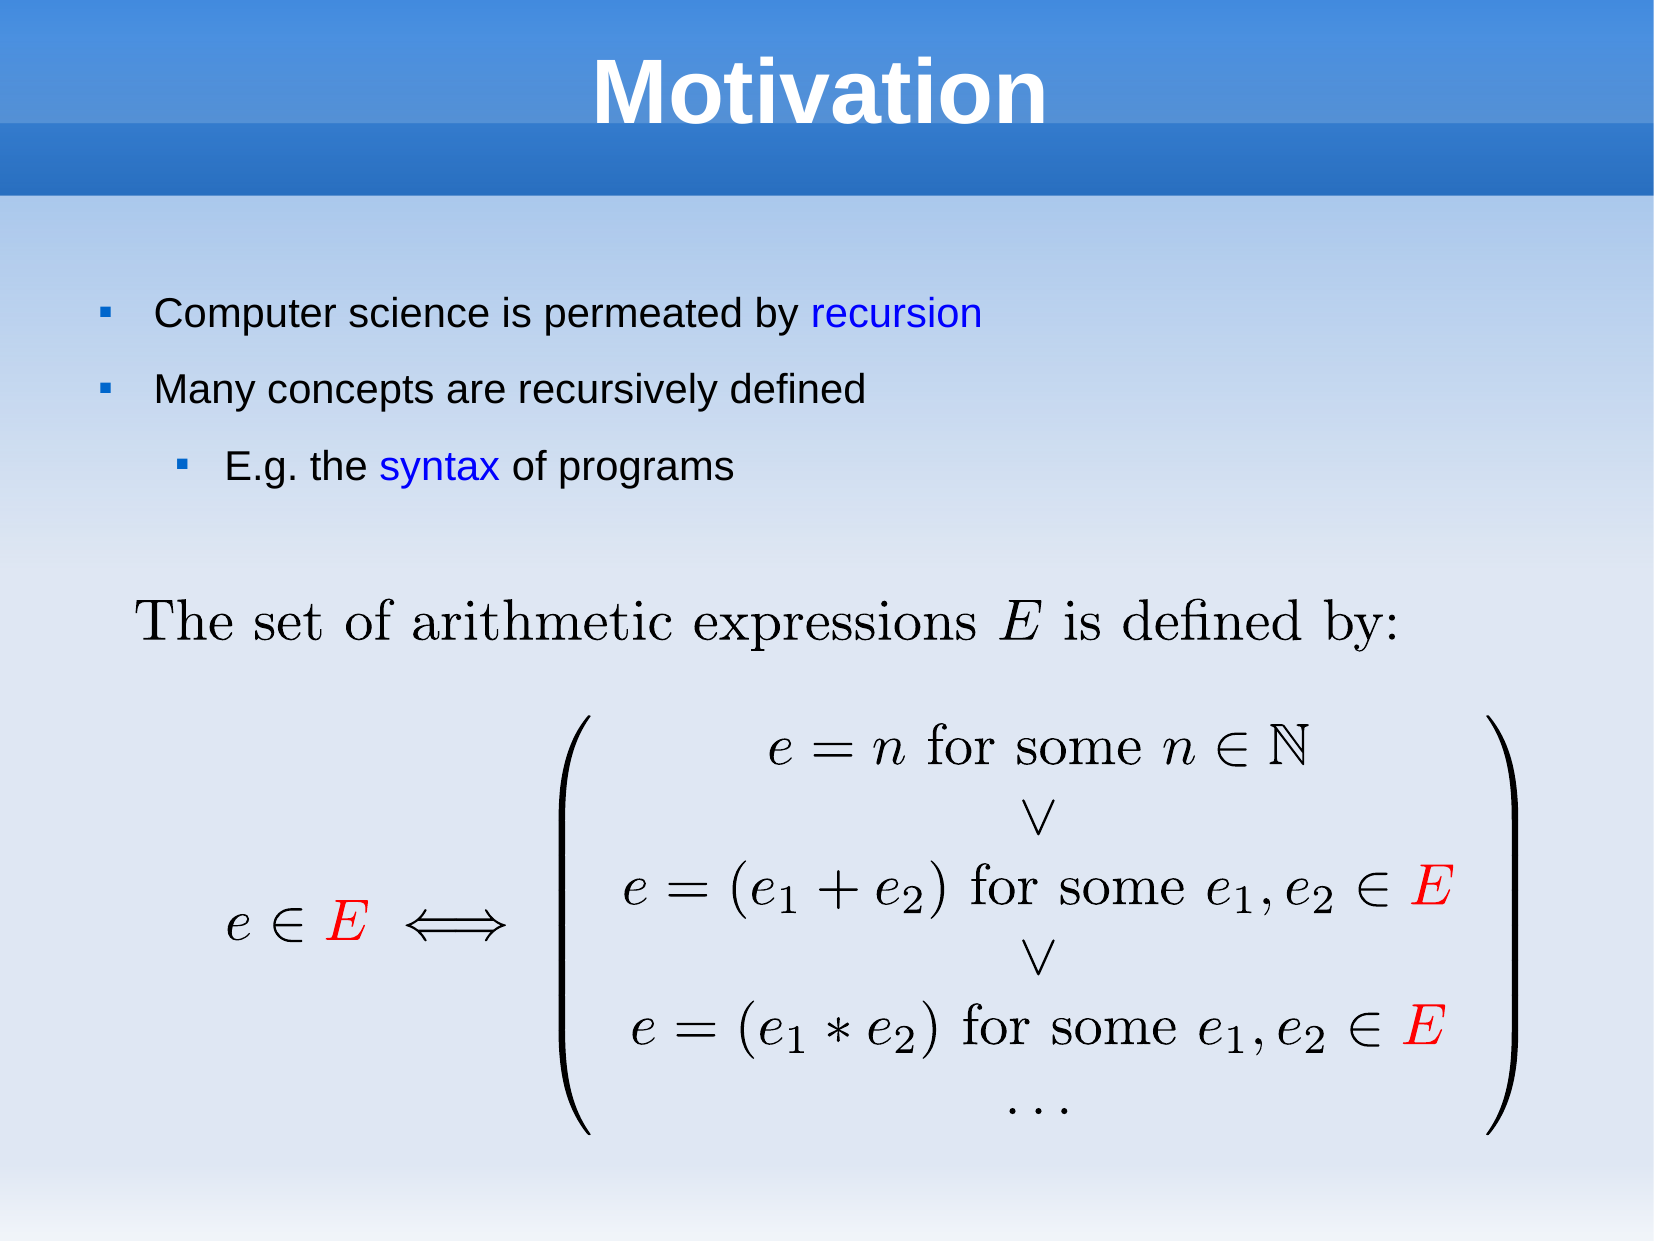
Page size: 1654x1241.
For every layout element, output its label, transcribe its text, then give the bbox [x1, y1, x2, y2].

title Motivation [76, 0, 1565, 188]
picture [0, 0, 1654, 1241]
list Computer science is permeated by recursion Many concepts are recursively defined E.g. the syntax of programs [82, 290, 1571, 1109]
